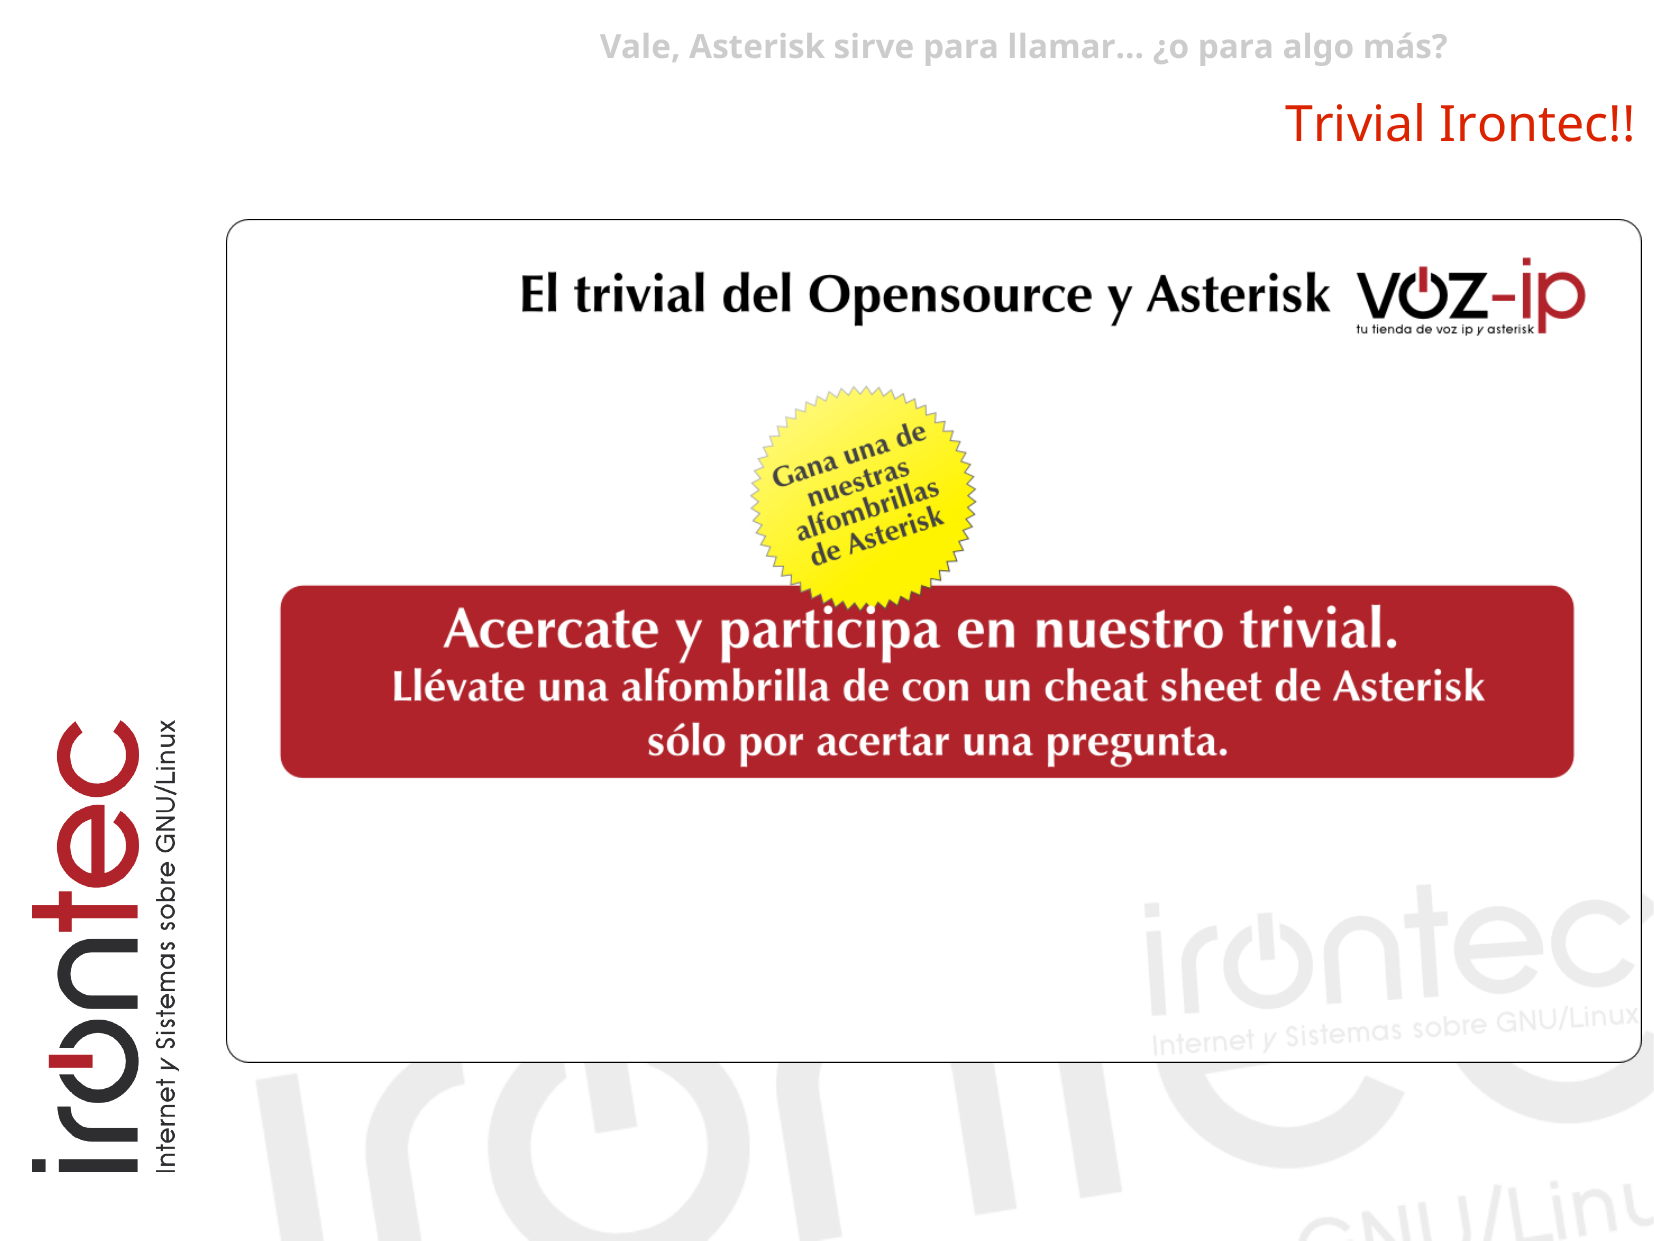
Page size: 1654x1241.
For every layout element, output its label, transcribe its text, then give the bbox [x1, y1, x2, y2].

picture [32, 720, 179, 1172]
title Trivial Irontec!! [199, 83, 1636, 162]
picture [226, 219, 1654, 1241]
